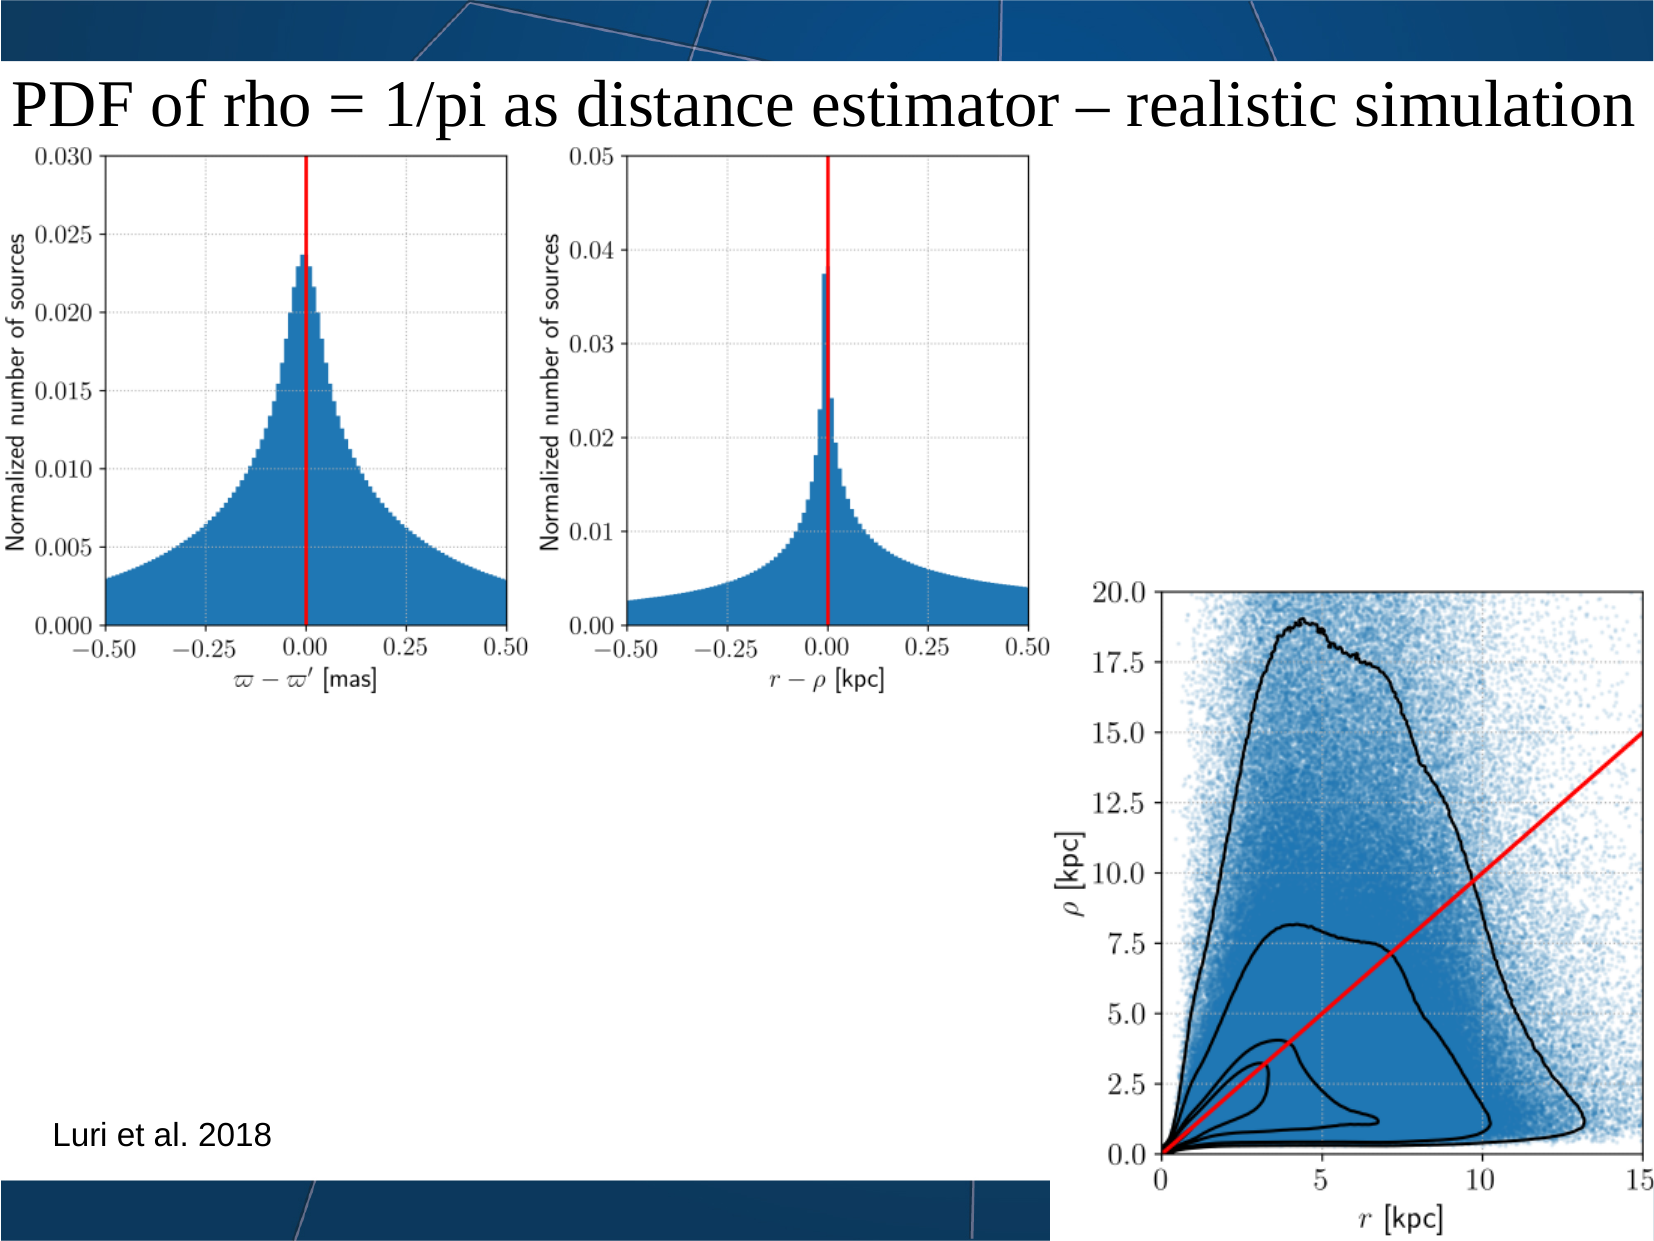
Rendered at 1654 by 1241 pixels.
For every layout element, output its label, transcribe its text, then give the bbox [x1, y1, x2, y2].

title PDF of rho = 1/pi as distance estimator – realistic simulation [11, 0, 1654, 215]
picture [0, 0, 1654, 1241]
text_box Luri et al. 2018 [37, 1109, 376, 1241]
